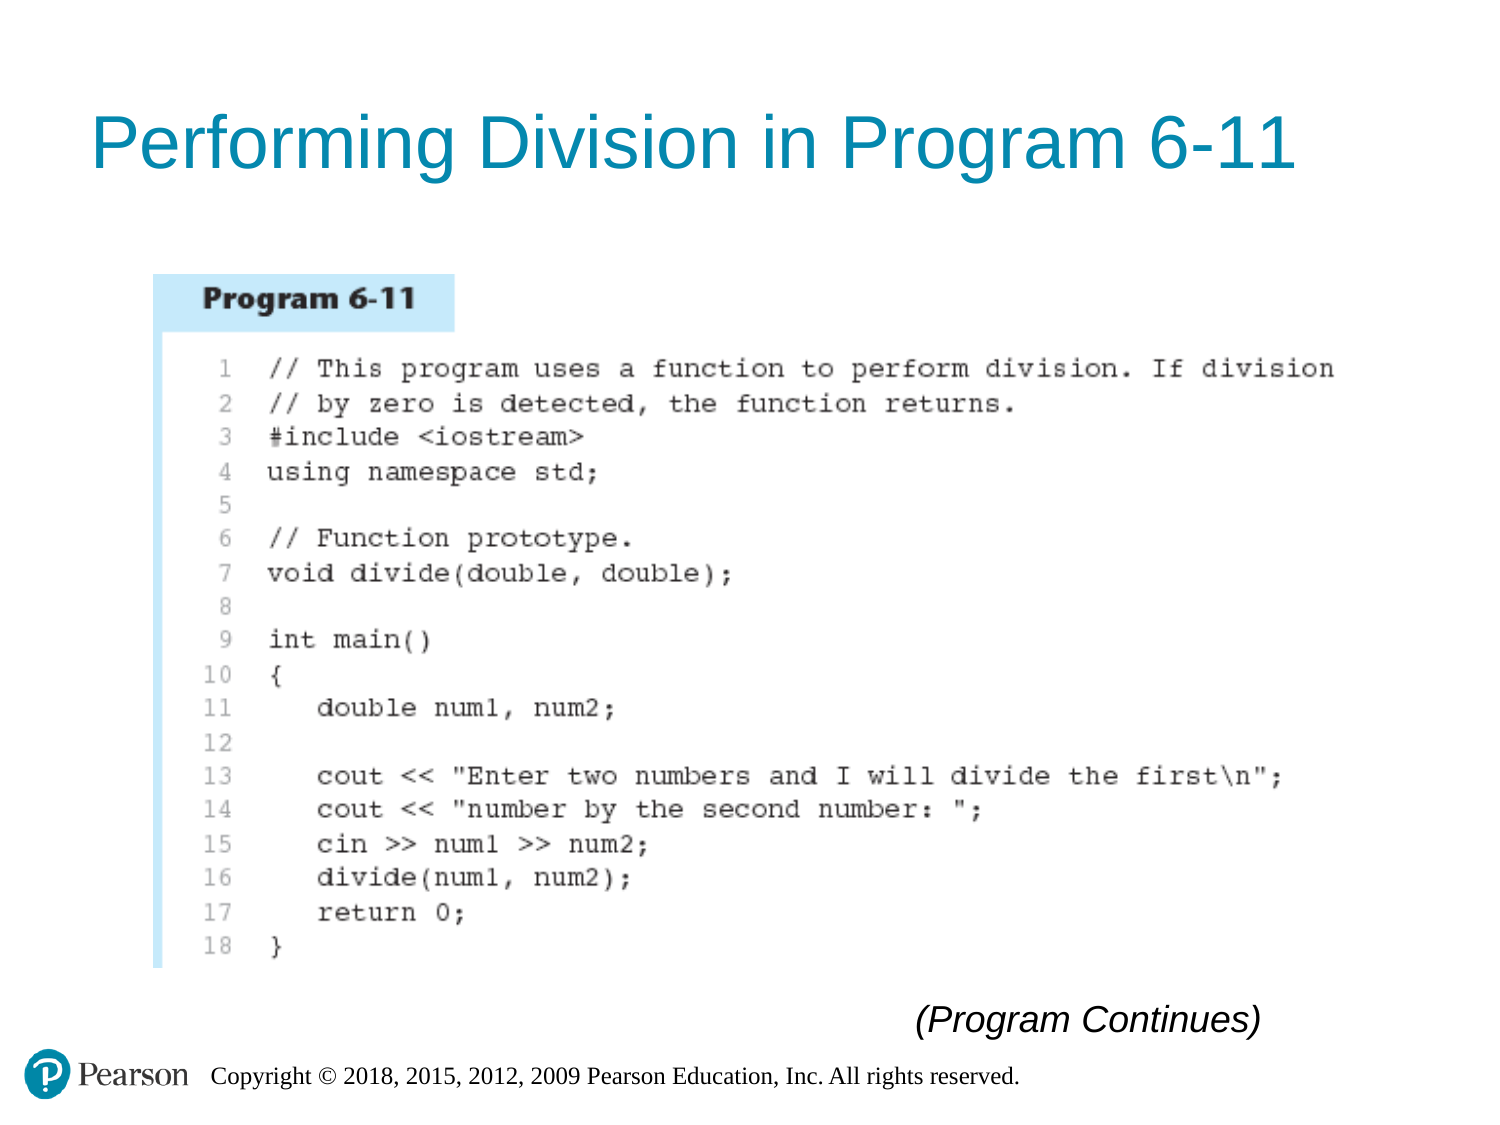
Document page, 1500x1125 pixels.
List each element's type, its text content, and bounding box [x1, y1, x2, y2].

title Performing Division in Program 6-11 [75, 45, 1426, 233]
text_box (Program Continues) [900, 987, 1413, 1049]
picture [153, 275, 1342, 968]
